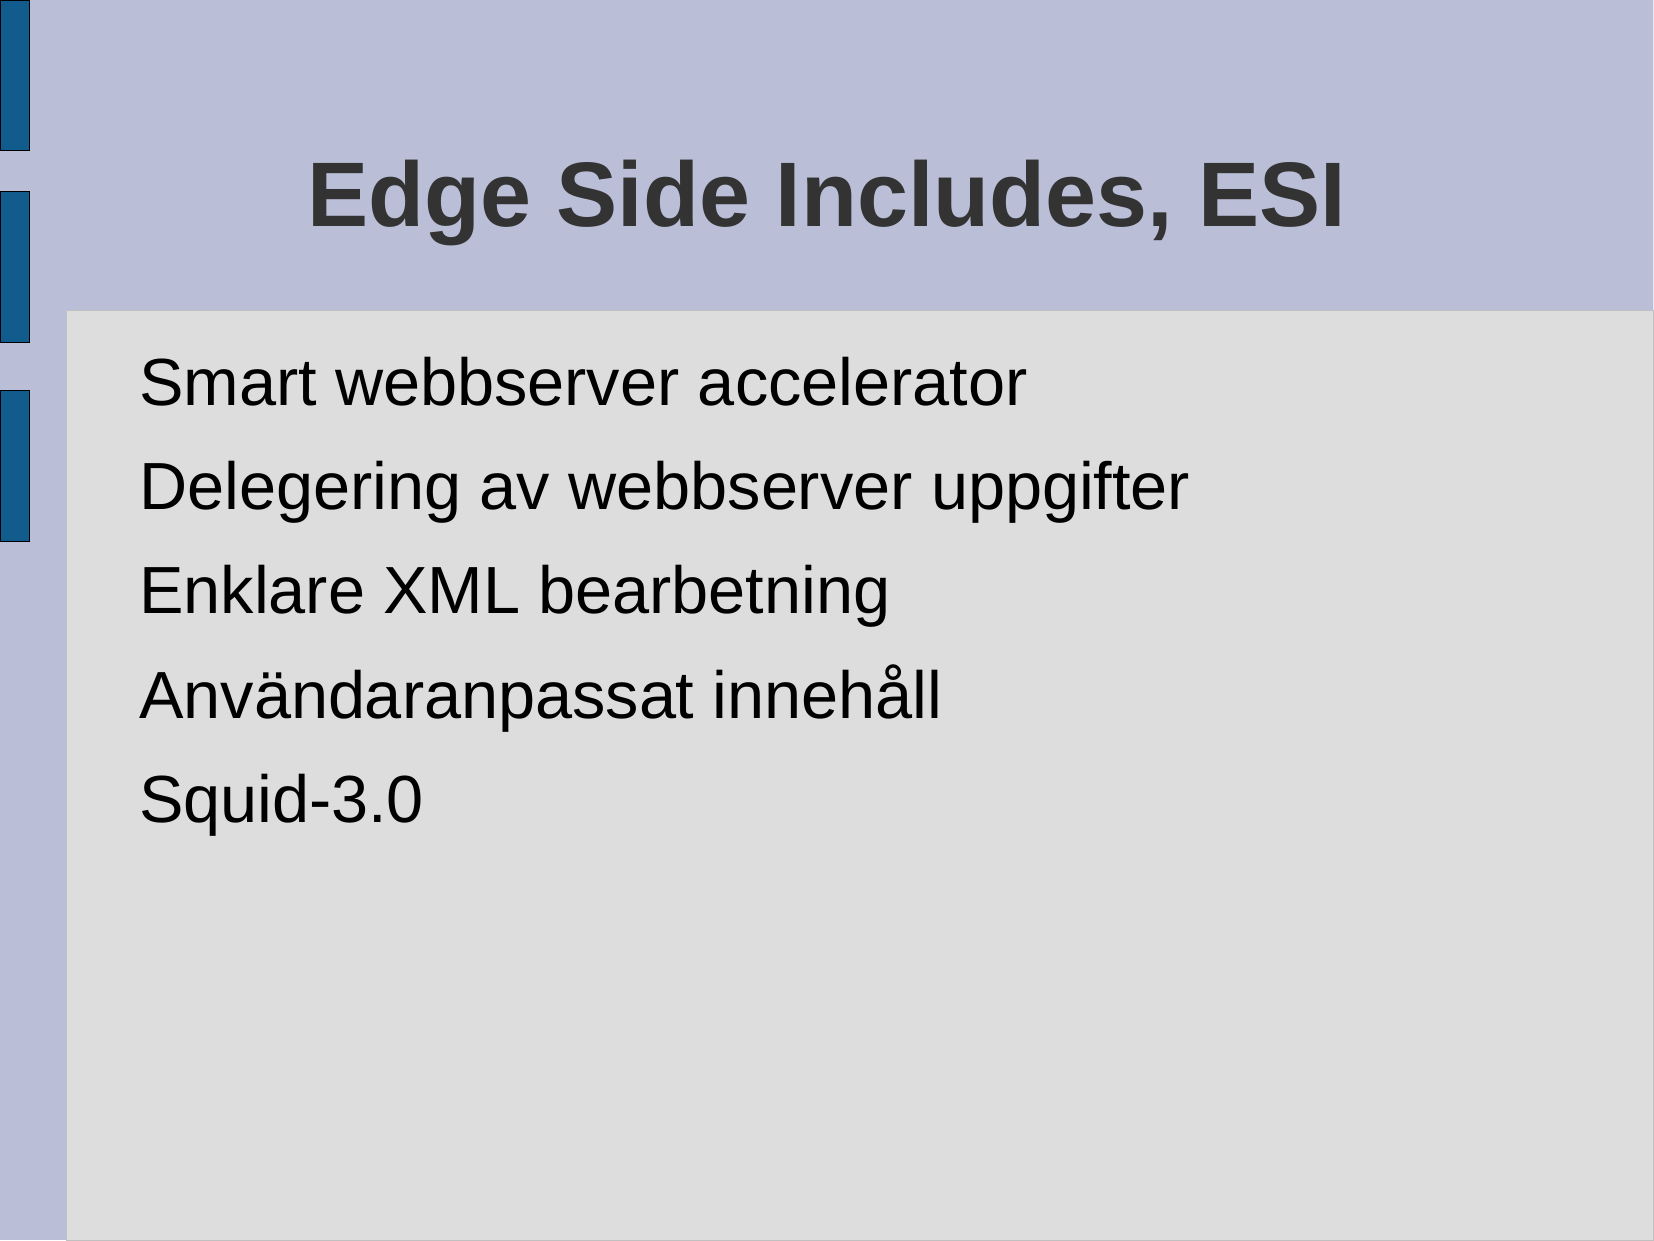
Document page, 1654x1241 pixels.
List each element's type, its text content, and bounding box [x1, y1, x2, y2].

list Smart webbserver accelerator Delegering av webbserver uppgifter Enklare XML bearbetning Användaranpassat innehåll Squid-3.0 [121, 344, 1534, 1112]
title Edge Side Includes, ESI [121, 98, 1534, 291]
